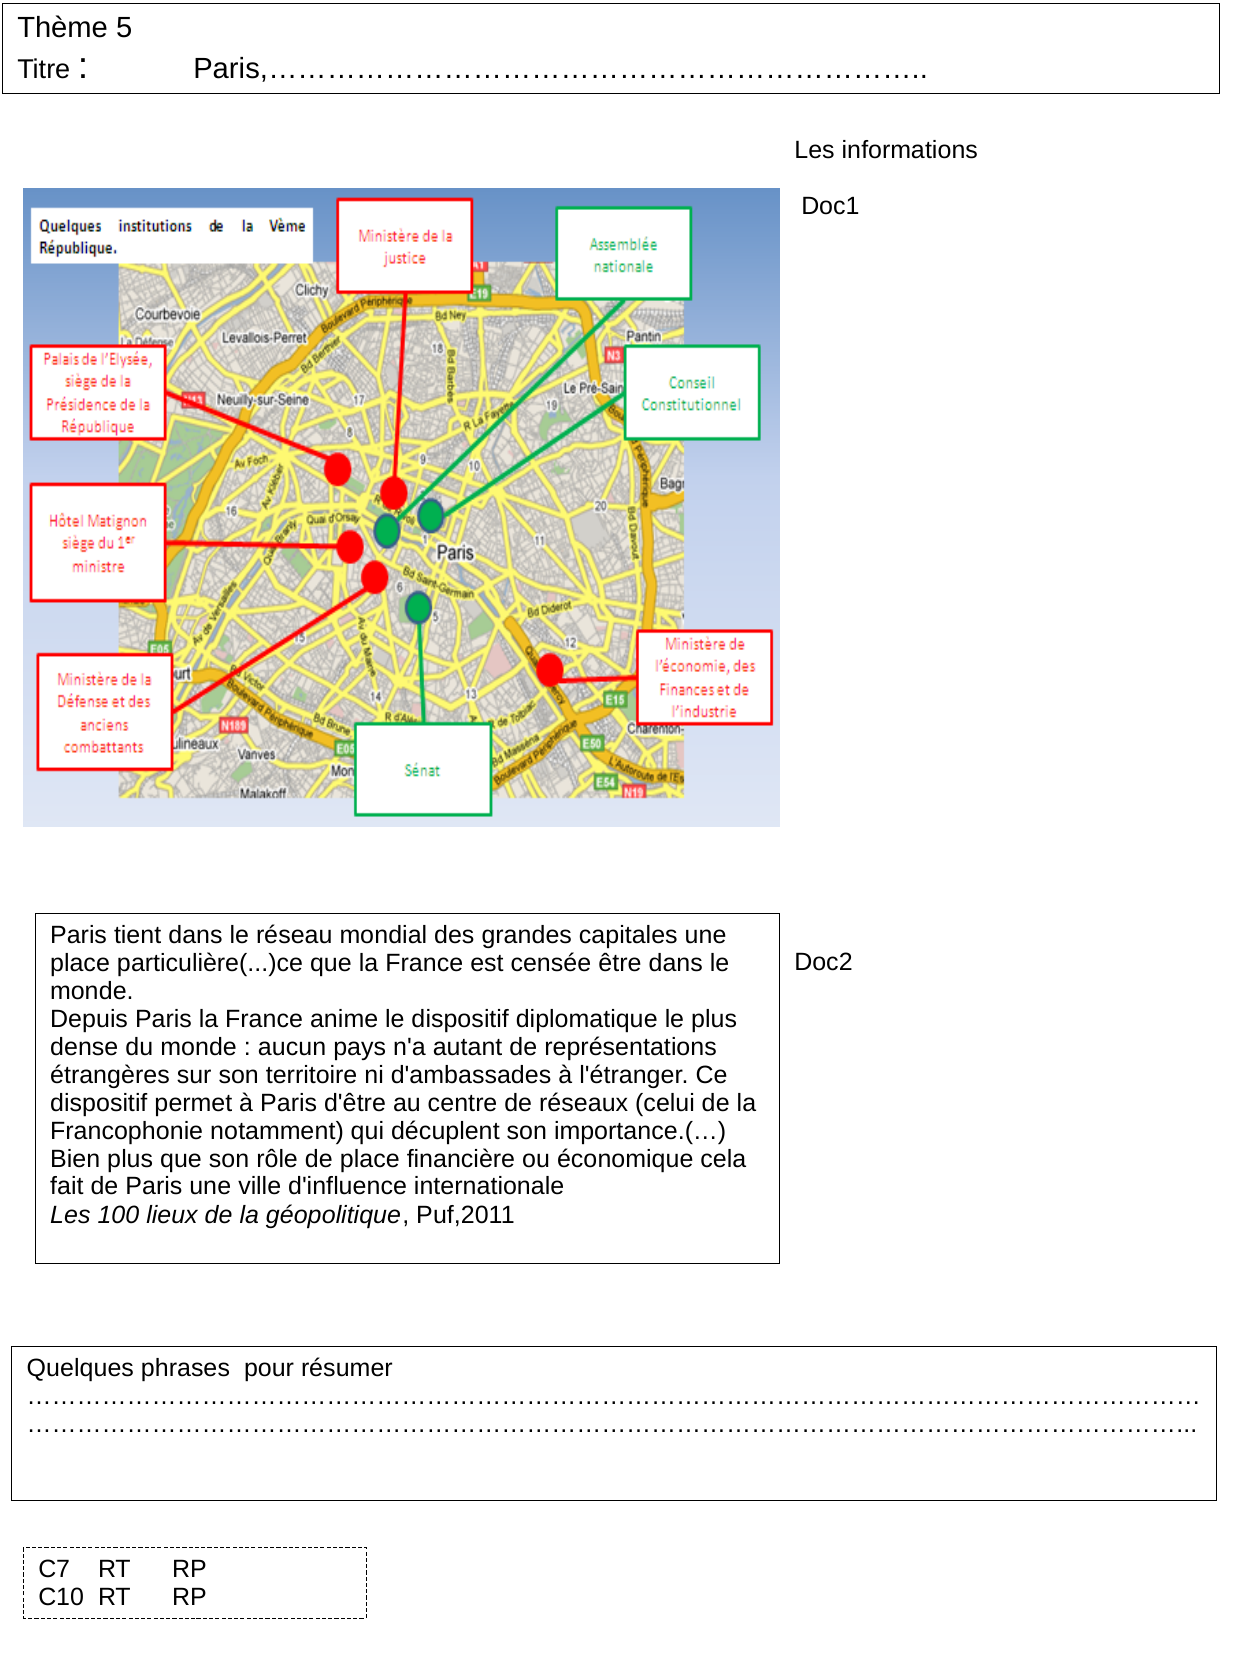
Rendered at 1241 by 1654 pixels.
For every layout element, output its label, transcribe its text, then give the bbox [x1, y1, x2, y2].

picture [23, 188, 779, 827]
text_box Thème 5 Titre : Paris,………………………………………………………….. [2, 3, 1220, 94]
text_box Les informations Doc1 Doc2 [779, 128, 1205, 1109]
text_box Quelques phrases pour résumer ………………………………………………………………………………………………………………………………………………………………………………………………………………………………………………………... [11, 1346, 1217, 1501]
text_box Paris tient dans le réseau mondial des grandes capitales une place particulière(...)ce que la France est censée être dans le monde. Depuis Paris la France anime le dispositif diplomatique le plus dense du monde : aucun pays n'a autant de représentations étrangères sur son territoire ni d'ambassades à l'étranger. Ce dispositif permet à Paris d'être au centre de réseaux (celui de la Francophonie notamment) qui décuplent son importance.(…) Bien plus que son rôle de place financière ou économique cela fait de Paris une ville d'influence internationale Les 100 lieux de la géopolitique, Puf,2011 [35, 913, 780, 1264]
text_box C7 RT RP C10 RT RP [23, 1547, 367, 1619]
